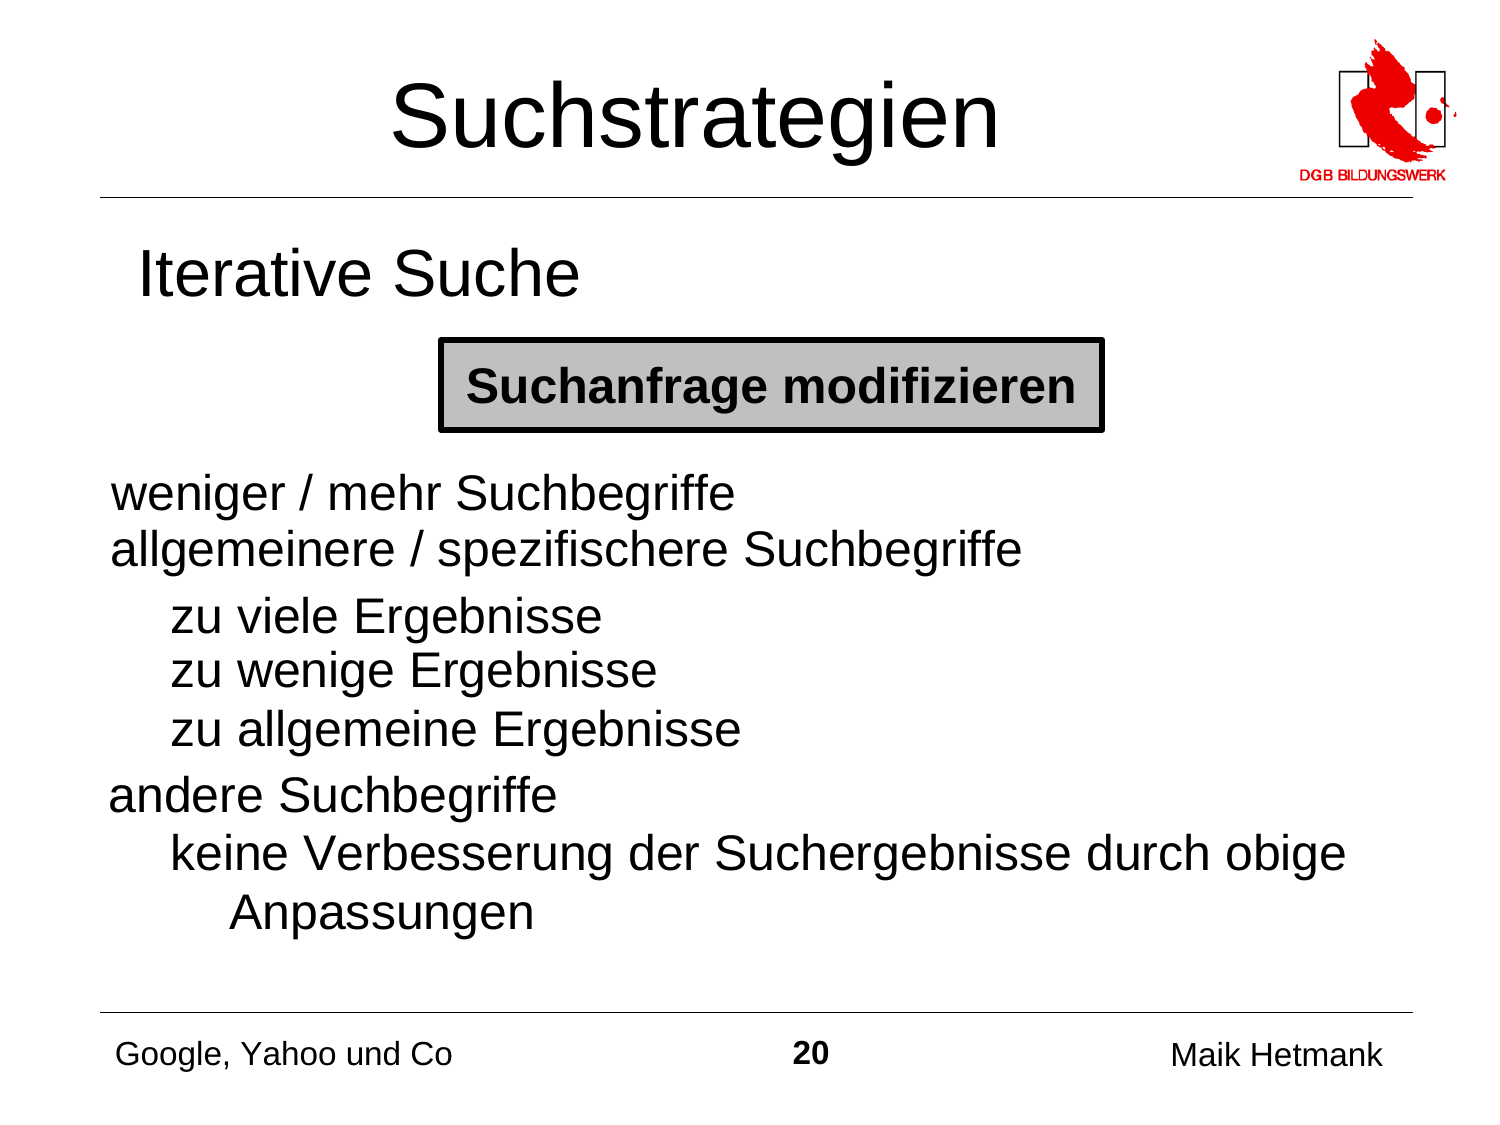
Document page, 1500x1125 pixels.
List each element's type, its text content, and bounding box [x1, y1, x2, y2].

text_box Suchanfrage modifizieren [440, 340, 1103, 430]
text_box zu allgemeine Ergebnisse [111, 697, 1404, 758]
text_box allgemeinere / spezifischere Suchbegriffe [110, 517, 1366, 578]
text_box zu viele Ergebnisse [111, 584, 1404, 638]
text_box weniger / mehr Suchbegriffe [111, 460, 1404, 521]
text_box zu wenige Ergebnisse [111, 638, 1404, 697]
text_box Iterative Suche [137, 230, 1407, 307]
picture [1299, 37, 1457, 181]
text_box keine Verbesserung der Suchergebnisse durch obige Anpassungen [111, 821, 1404, 937]
title Suchstrategien [87, 49, 1305, 175]
text_box andere Suchbegriffe [108, 763, 1323, 824]
